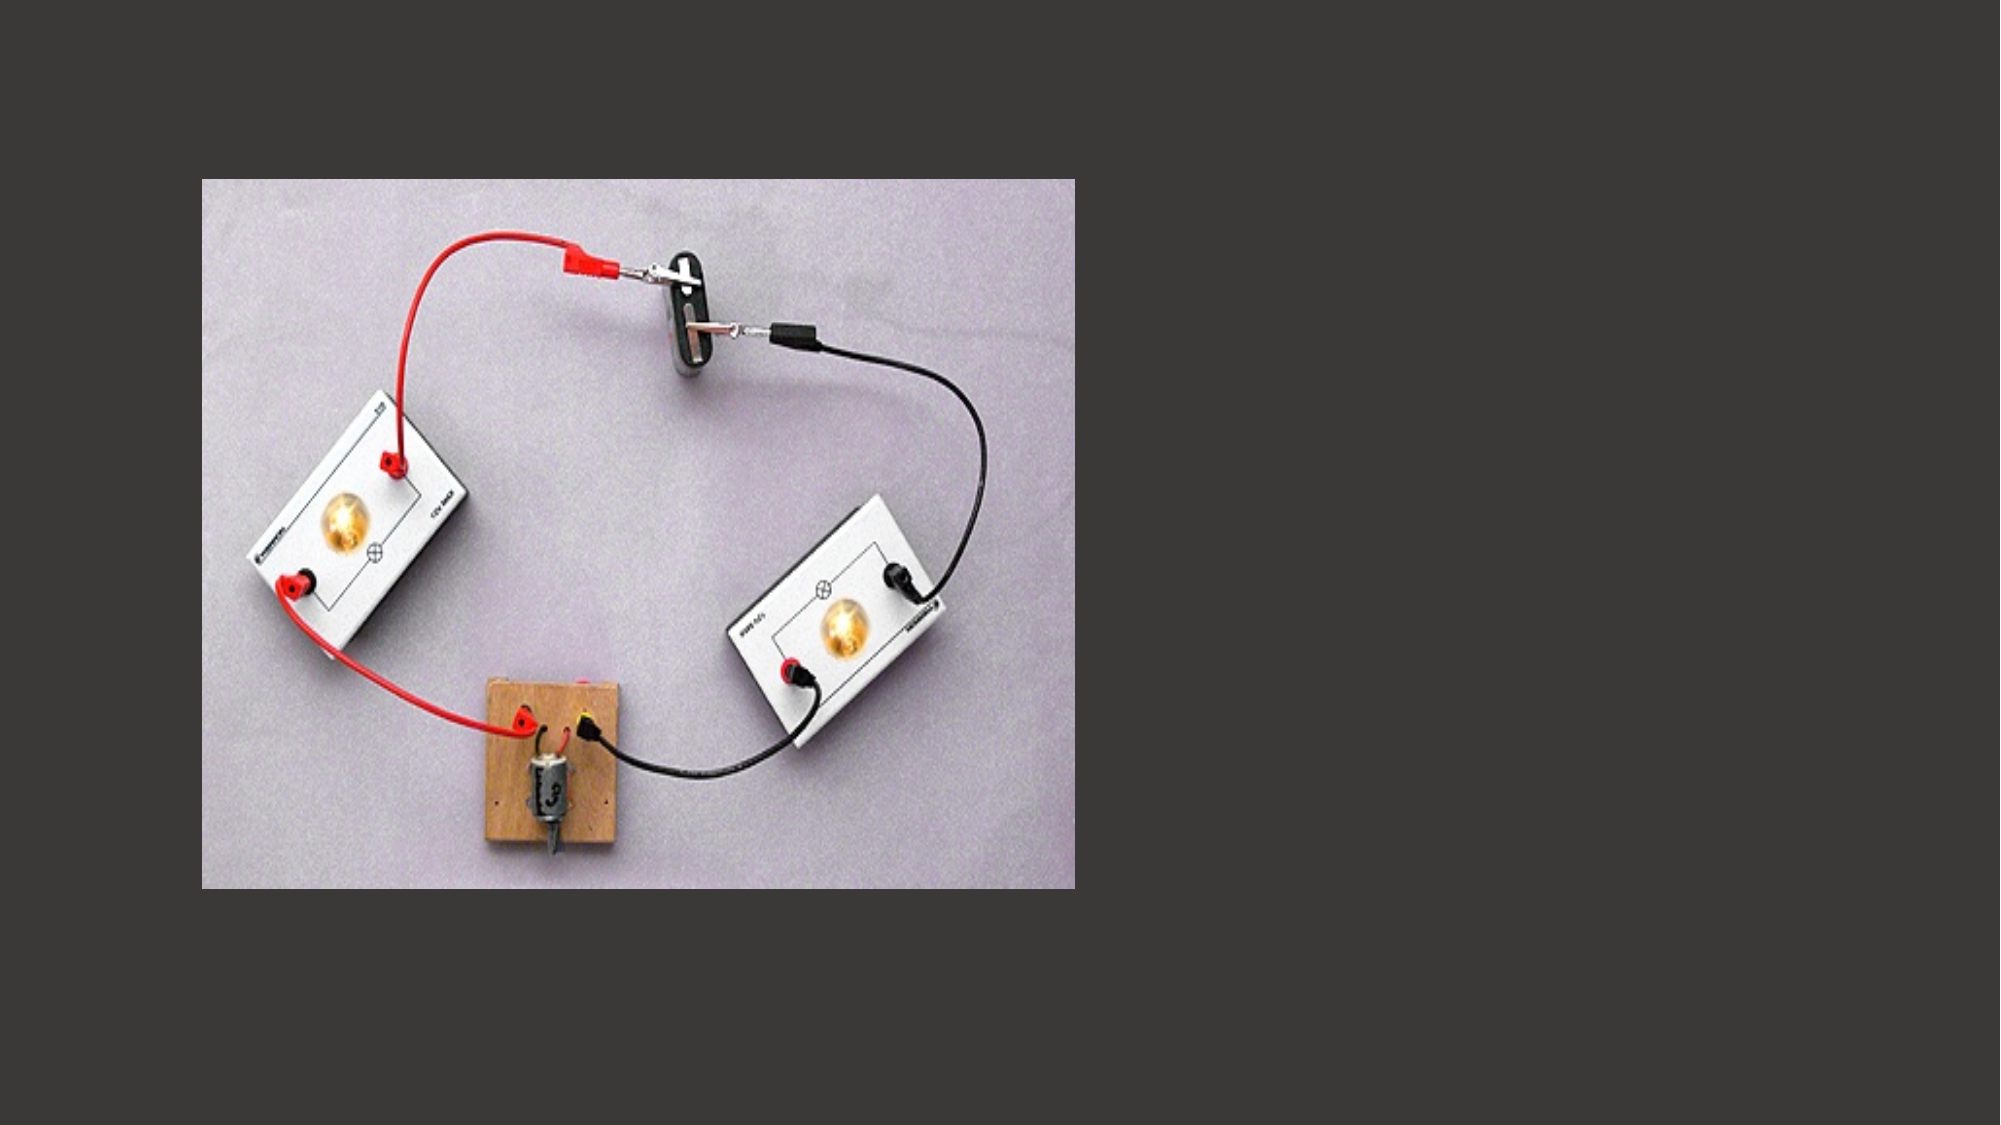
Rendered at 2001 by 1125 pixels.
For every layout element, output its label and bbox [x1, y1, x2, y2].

picture [202, 179, 1075, 889]
